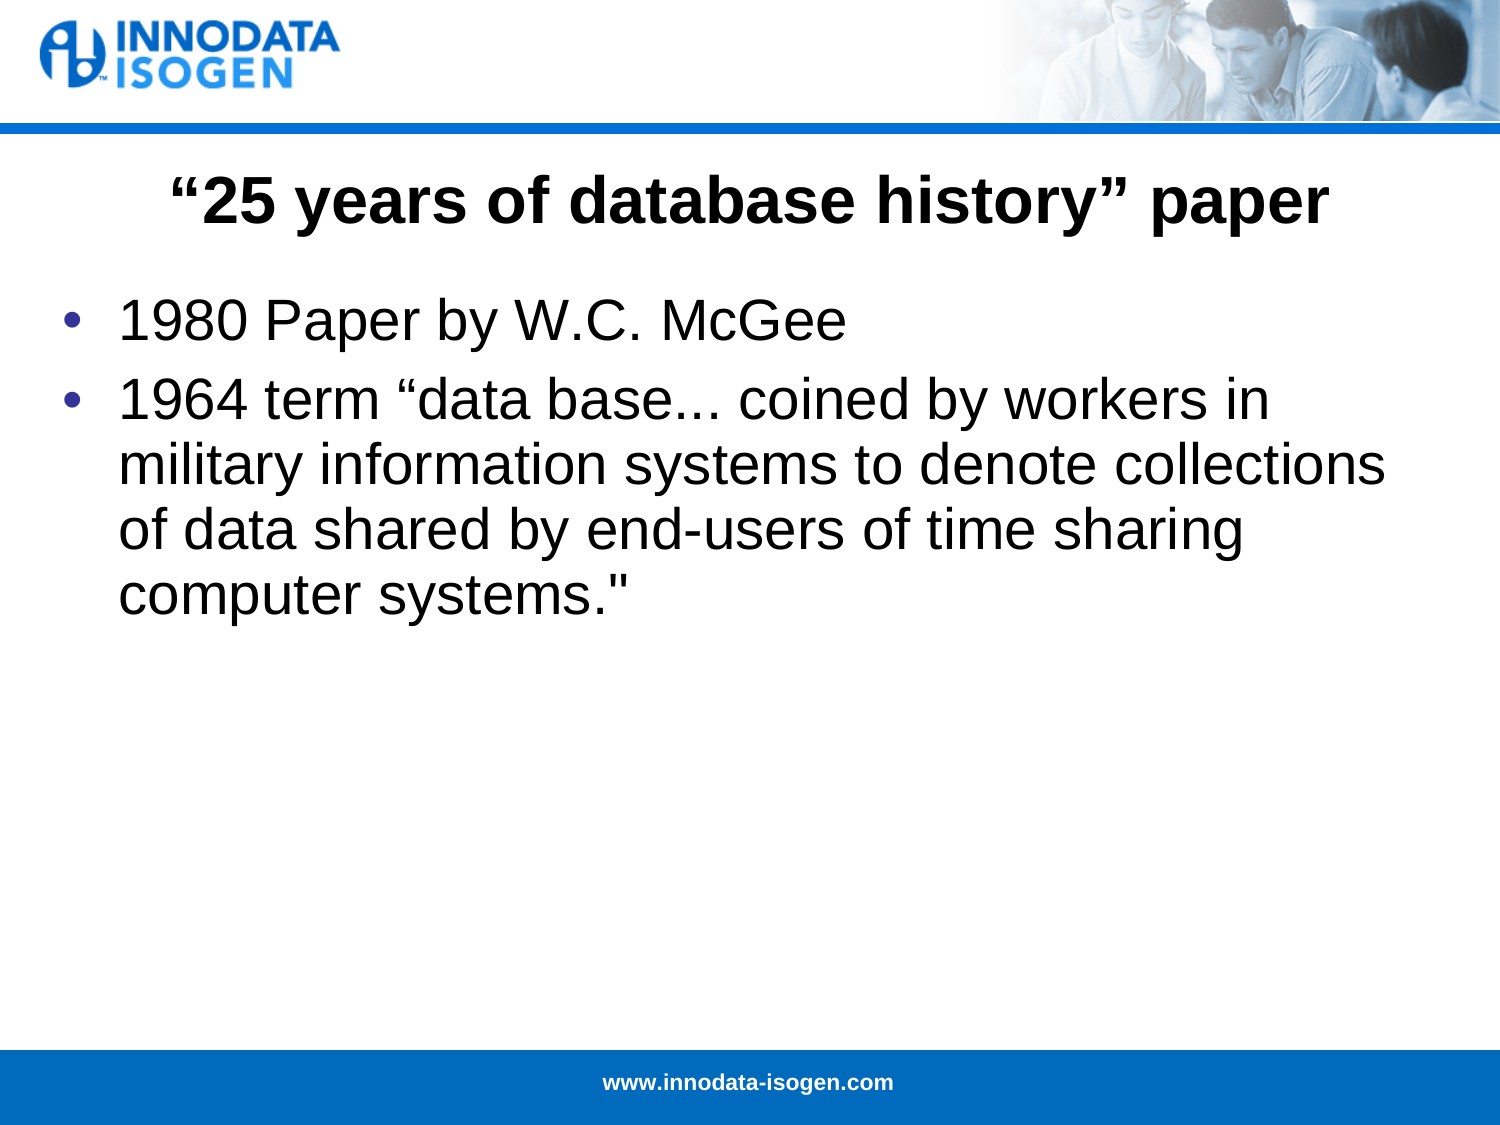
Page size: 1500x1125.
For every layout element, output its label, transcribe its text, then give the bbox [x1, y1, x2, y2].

picture [0, 123, 1500, 134]
picture [0, 0, 1500, 121]
list 1980 Paper by W.C. McGee 1964 term “data base... coined by workers in military information systems to denote collections of data shared by end-users of time sharing computer systems." [62, 287, 1438, 923]
title “25 years of database history” paper [62, 137, 1438, 263]
